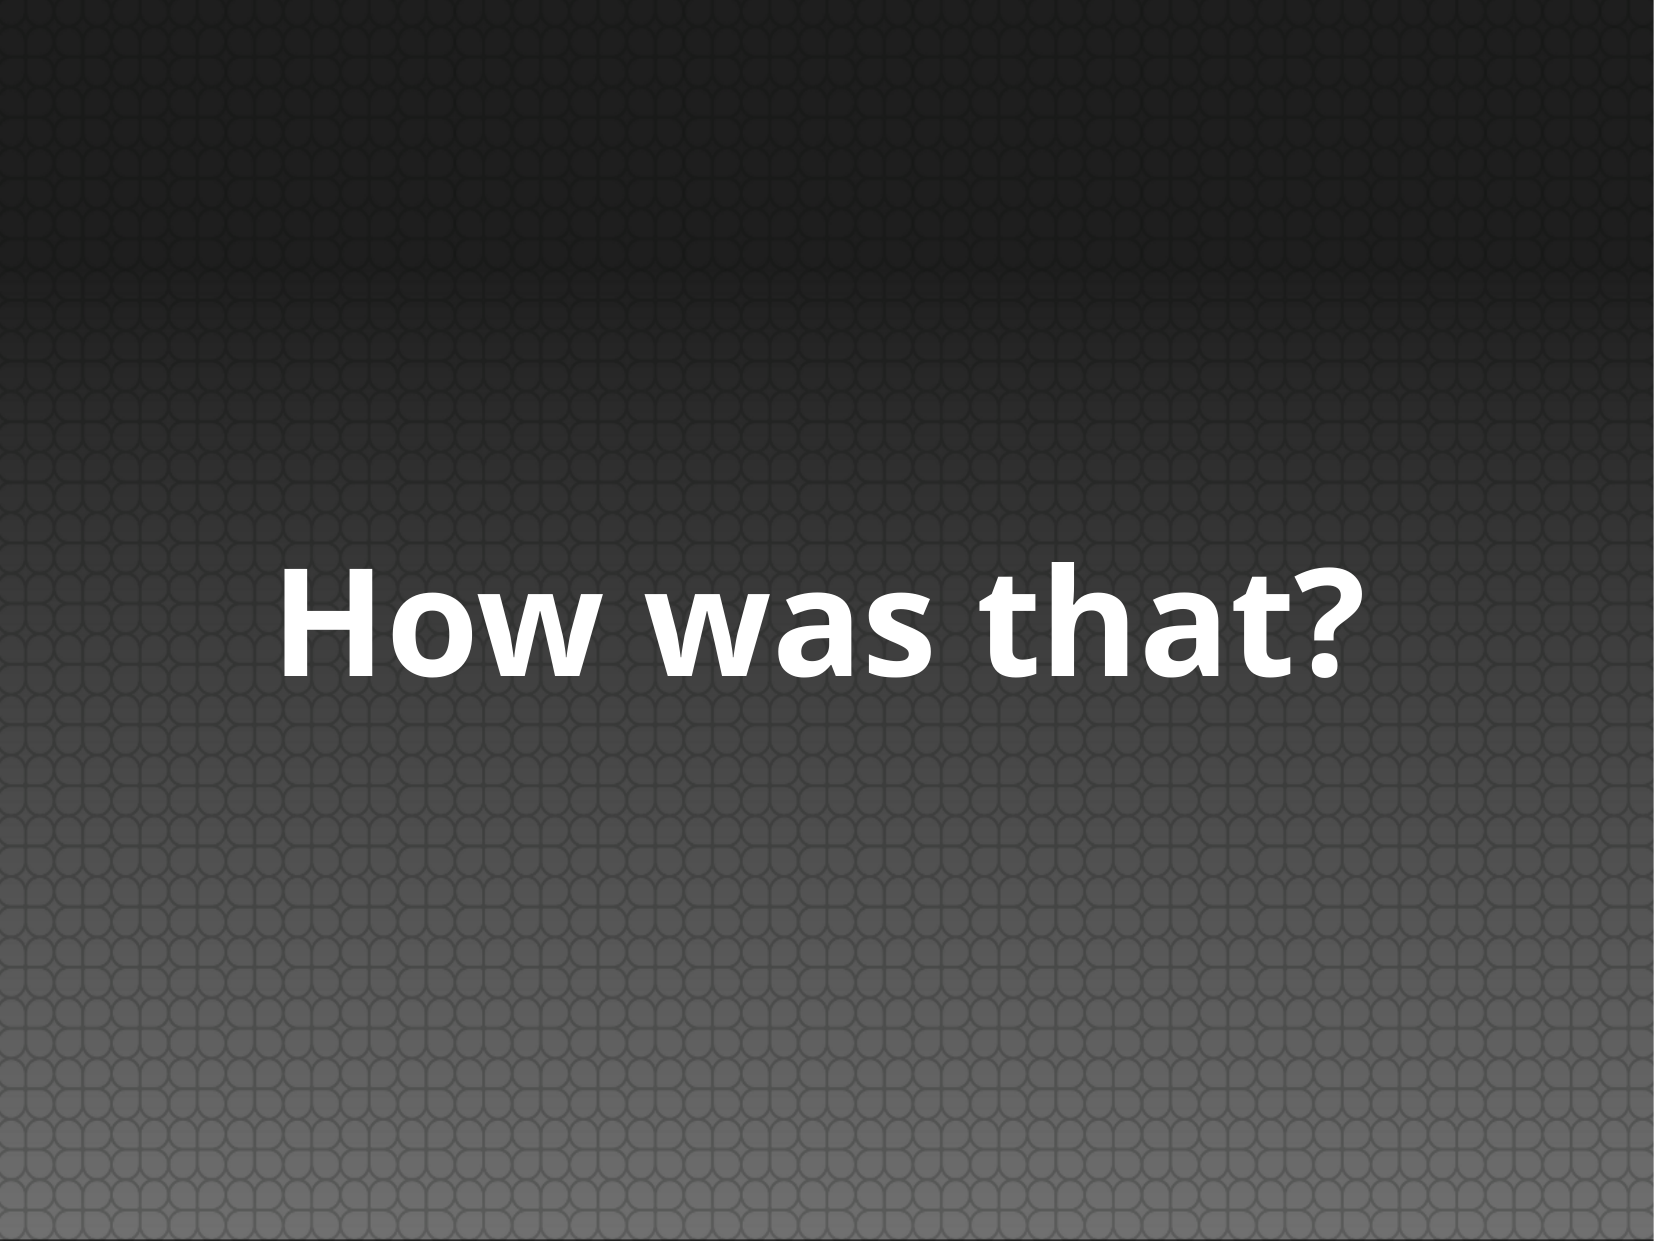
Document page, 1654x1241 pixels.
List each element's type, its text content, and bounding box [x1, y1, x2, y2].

picture [0, 0, 1654, 1241]
title How was that? [75, 525, 1564, 713]
